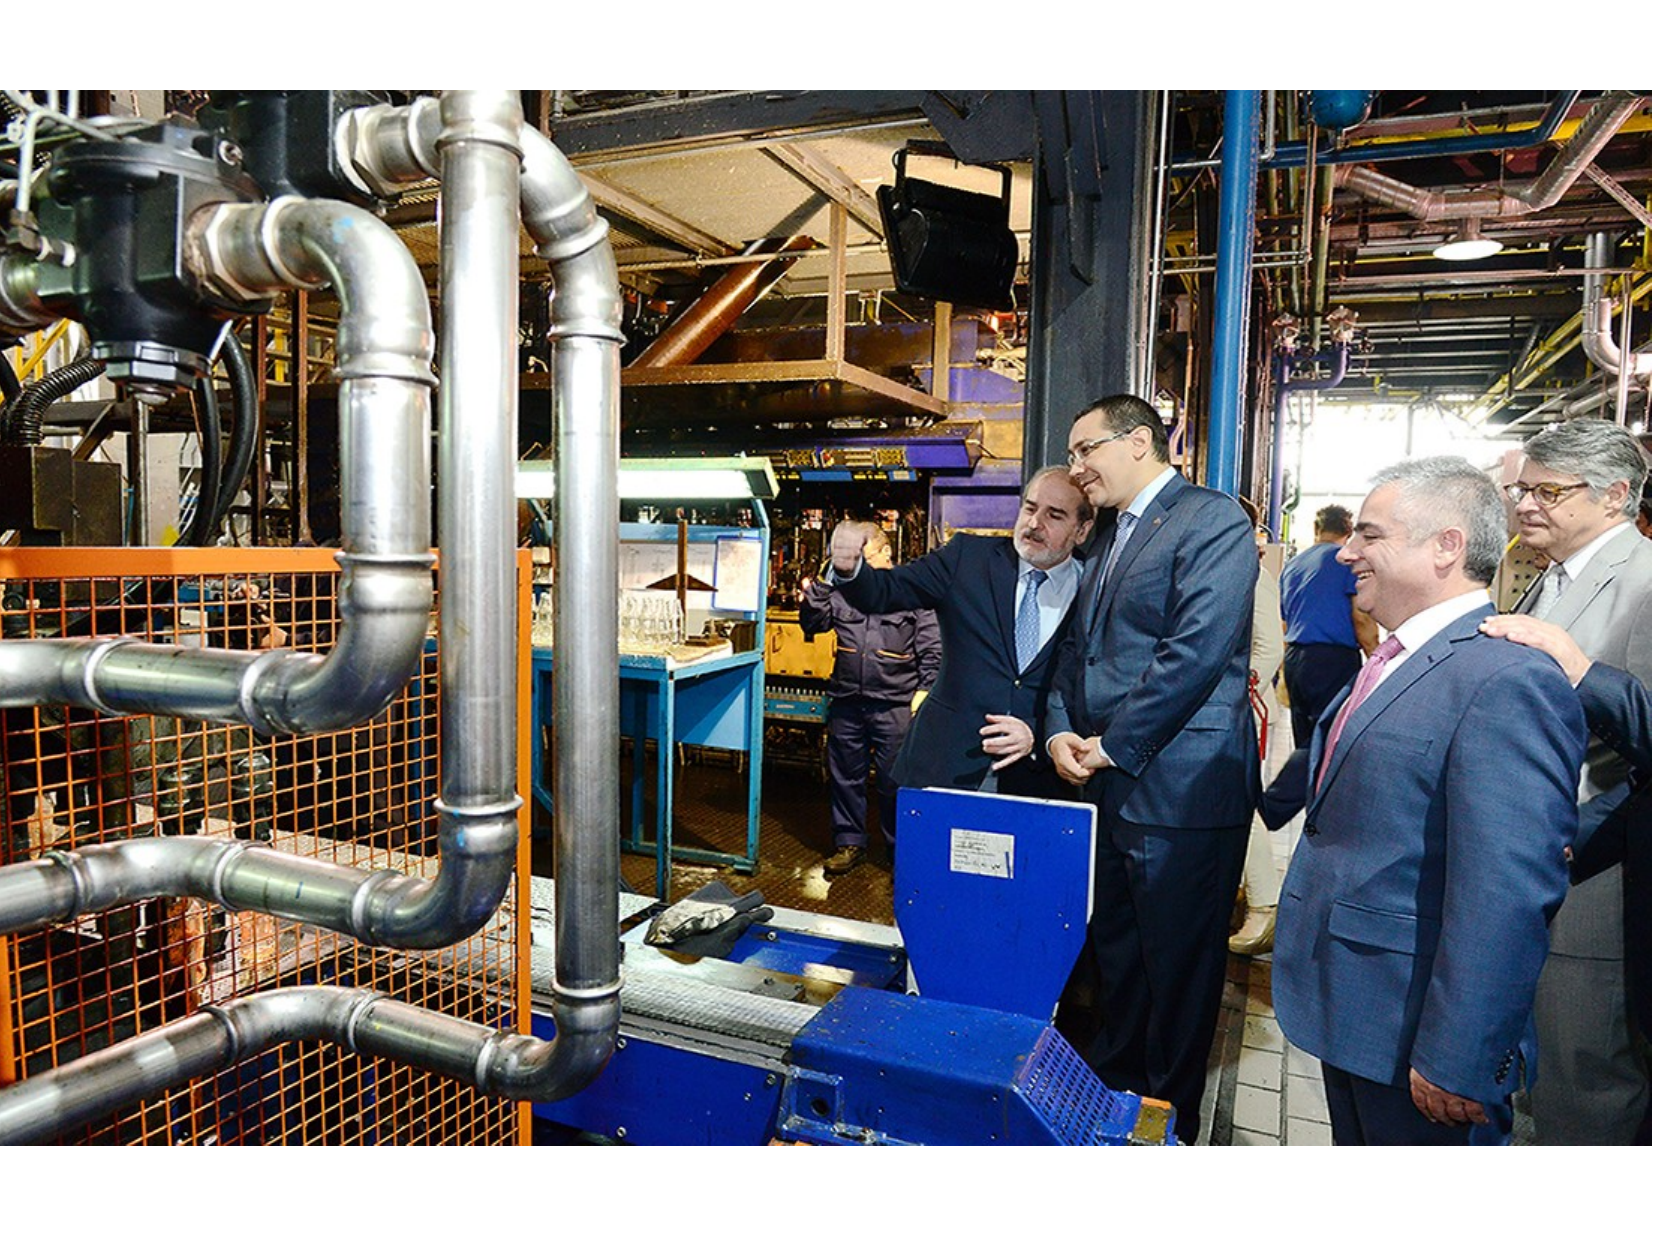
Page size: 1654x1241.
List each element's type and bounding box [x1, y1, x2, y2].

picture [0, 90, 1652, 1146]
